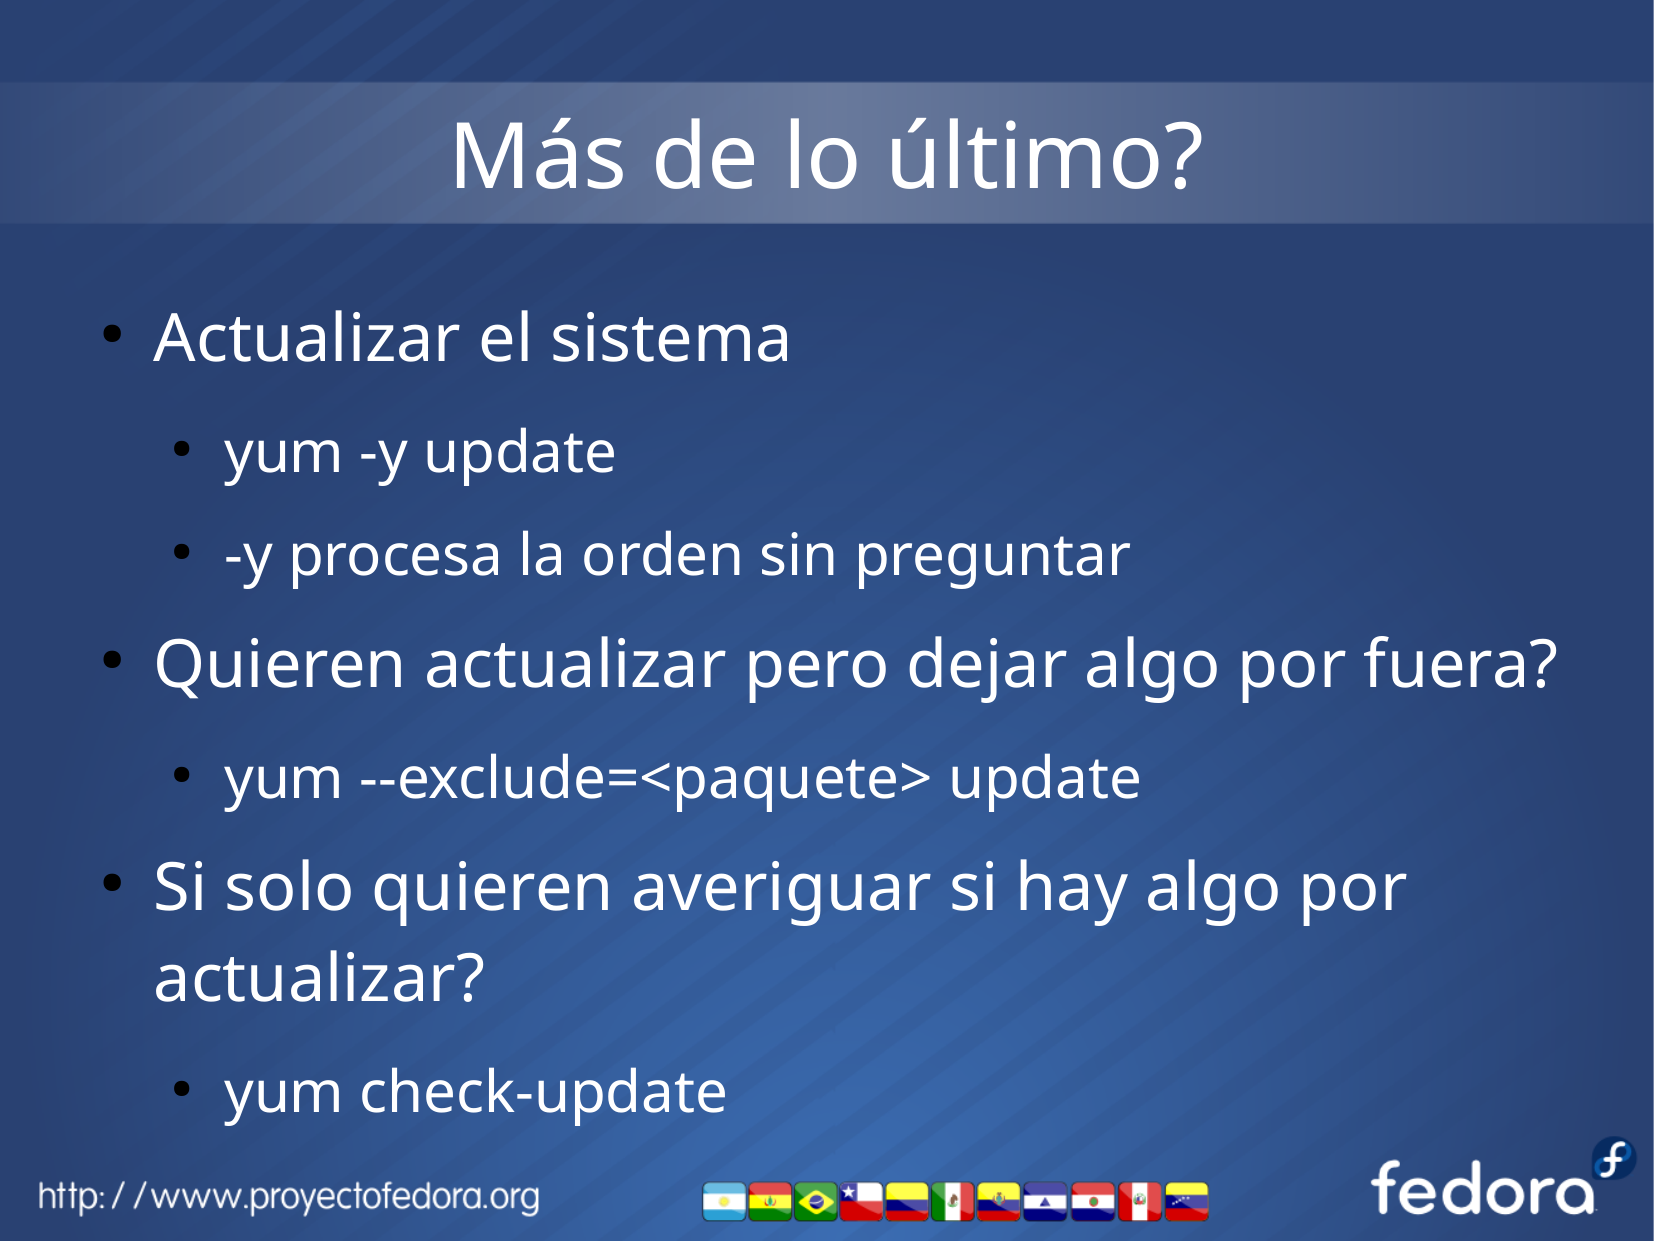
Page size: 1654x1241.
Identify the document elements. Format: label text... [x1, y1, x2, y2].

picture [0, 0, 1654, 1241]
title Más de lo último? [82, 56, 1571, 250]
list Actualizar el sistema yum -y update -y procesa la orden sin preguntar Quieren actualizar pero dejar algo por fuera? yum --exclude=<paquete> update Si solo quieren averiguar si hay algo por actualizar? yum check-update [82, 290, 1571, 1094]
